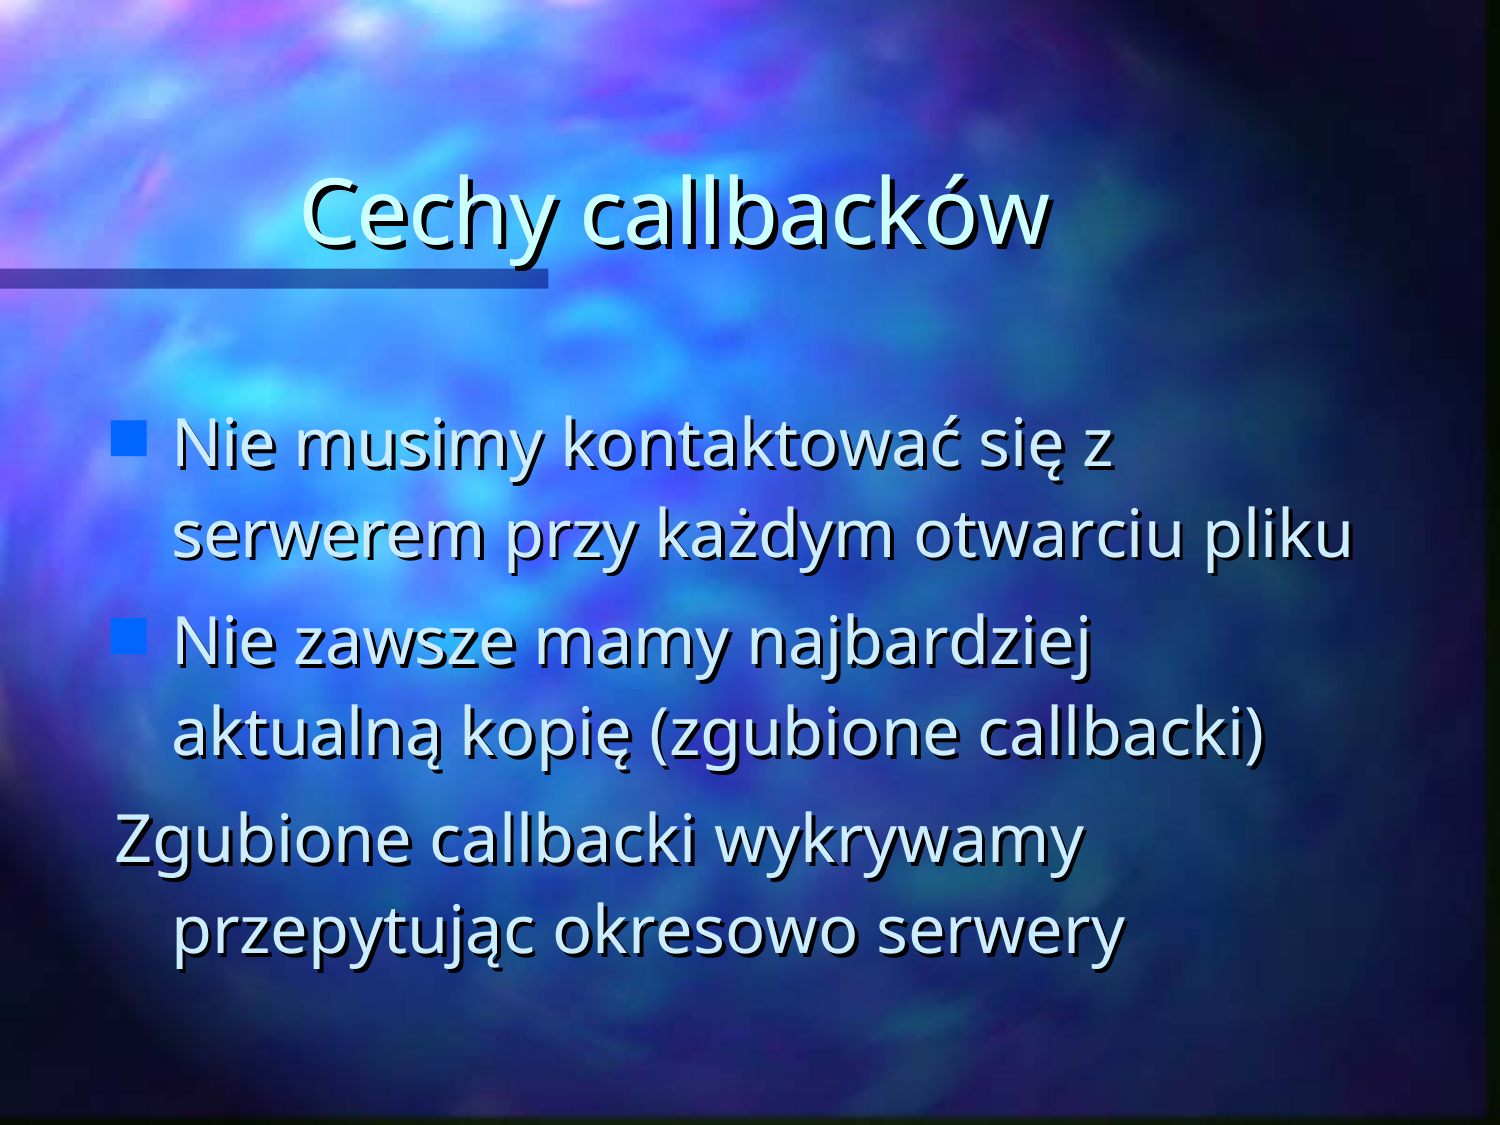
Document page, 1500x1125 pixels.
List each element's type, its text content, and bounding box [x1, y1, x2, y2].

list Nie musimy kontaktować się z serwerem przy każdym otwarciu pliku Nie zawsze mamy najbardziej aktualną kopię (zgubione callbacki) Zgubione callbacki wykrywamy przepytując okresowo serwery [99, 387, 1388, 938]
picture [0, 0, 1500, 1125]
title Cechy callbacków [37, 74, 1313, 275]
